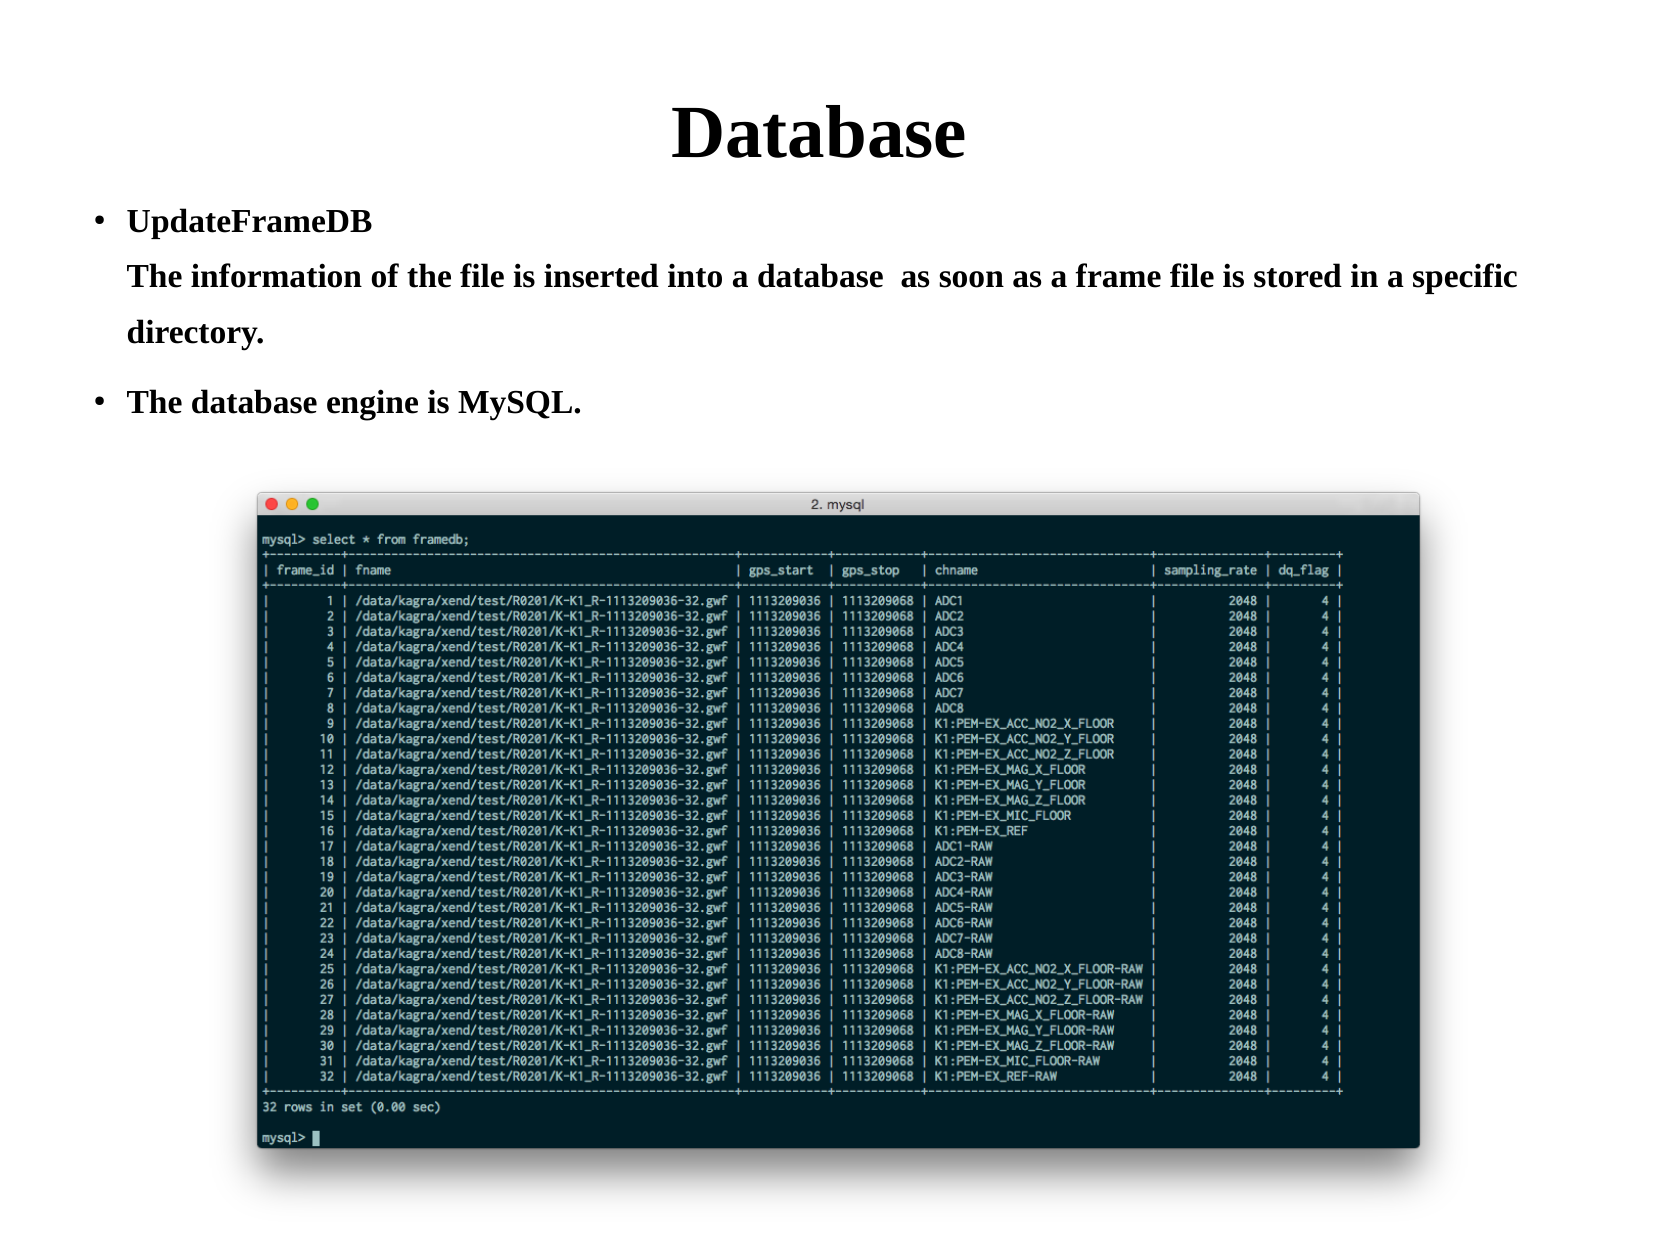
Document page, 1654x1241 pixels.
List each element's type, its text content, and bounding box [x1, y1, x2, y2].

picture [200, 460, 1477, 1230]
list UpdateFrameDB The information of the file is inserted into a database as soon as a frame file is stored in a specific directory. The database engine is MySQL. [82, 183, 1571, 426]
title Database [75, 56, 1564, 208]
